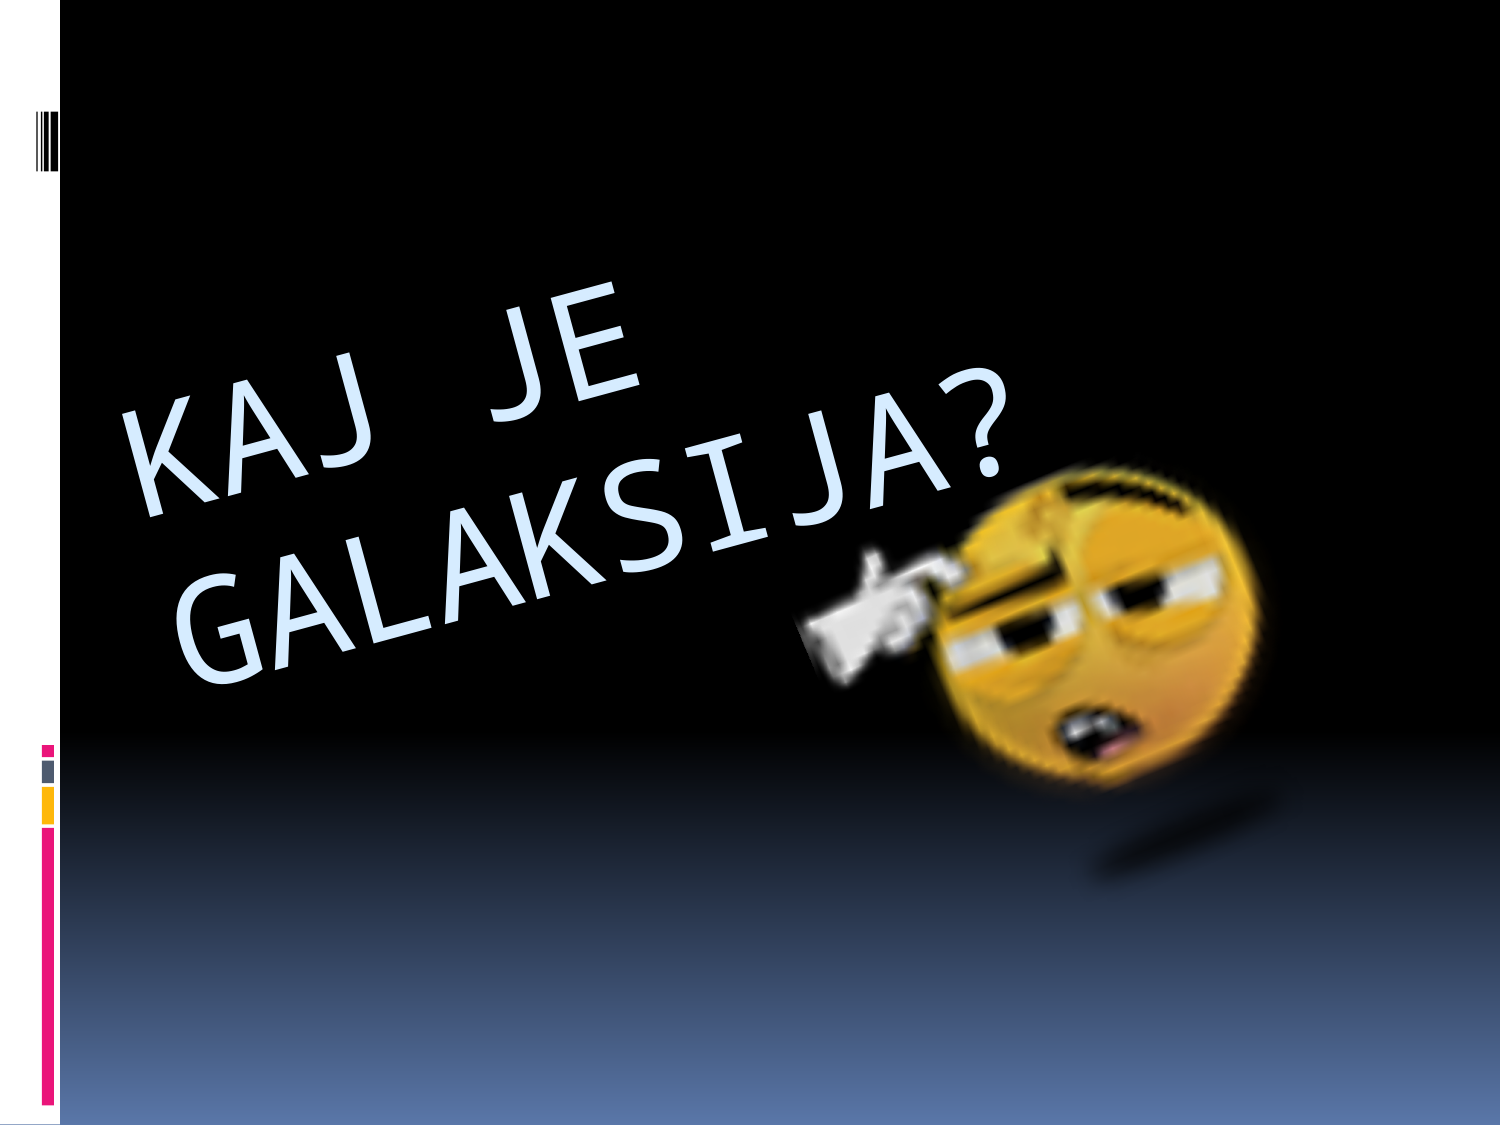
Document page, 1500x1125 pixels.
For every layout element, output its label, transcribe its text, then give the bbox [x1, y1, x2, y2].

title KAJ JE GALAKSIJA? [84, 0, 1500, 542]
picture [773, 386, 1387, 980]
